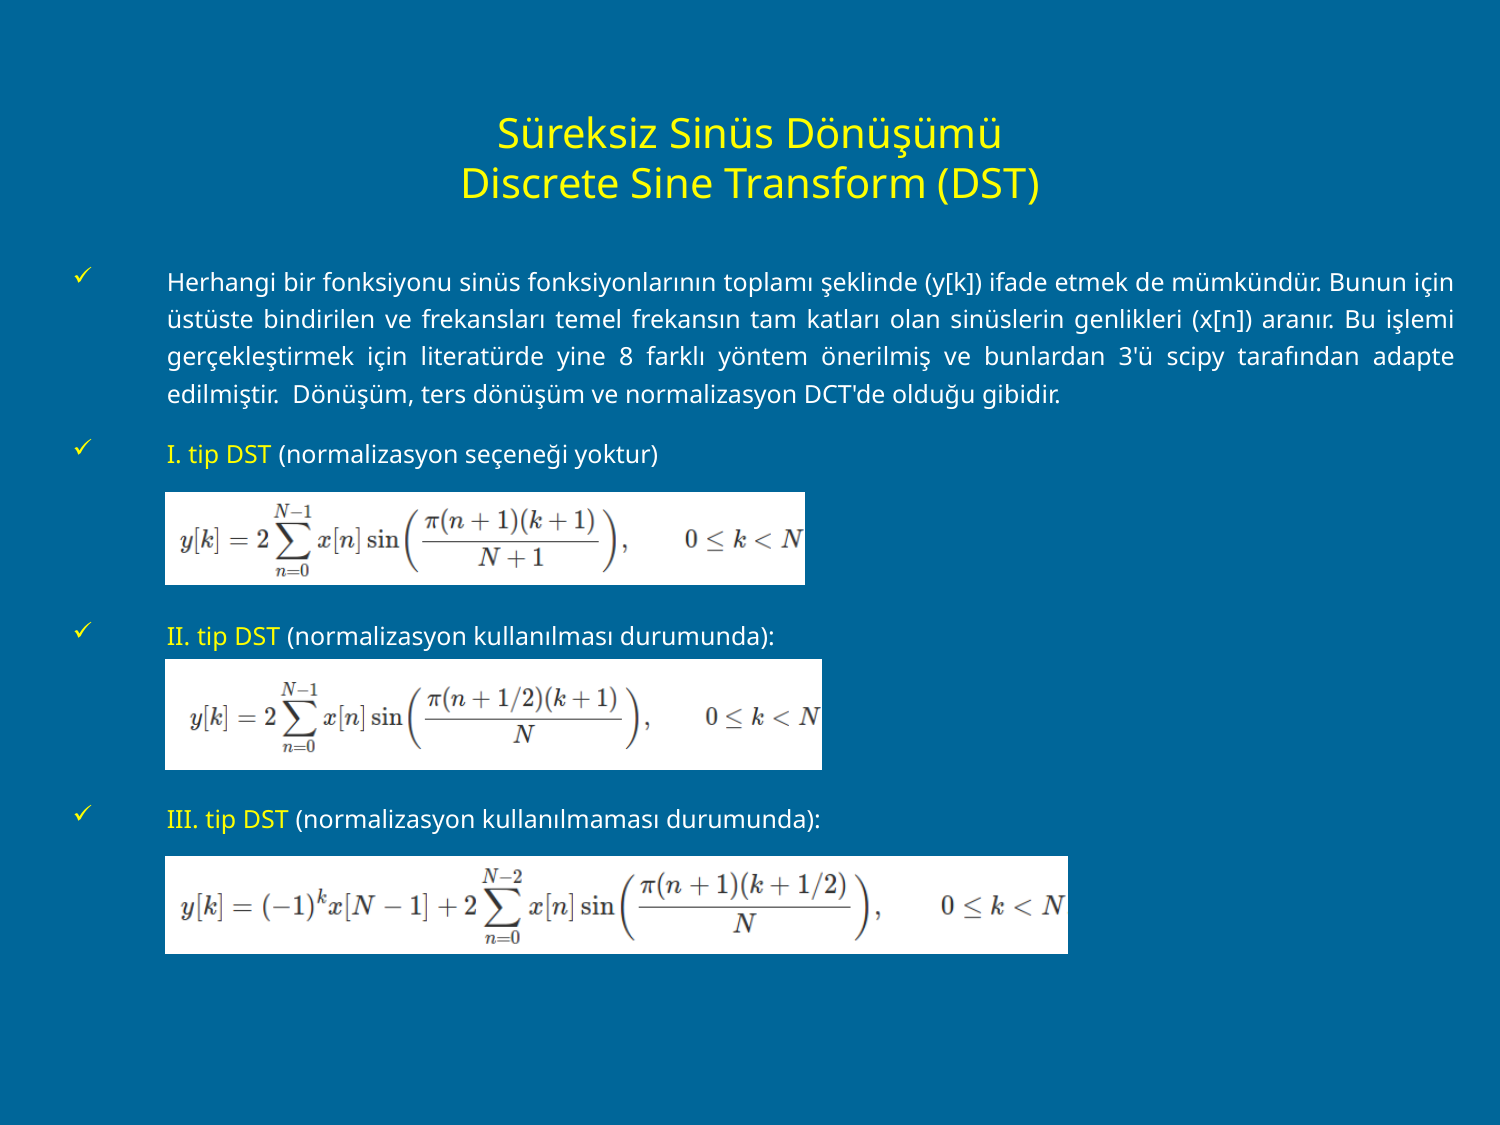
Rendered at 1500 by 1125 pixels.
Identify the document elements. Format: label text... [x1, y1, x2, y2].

list III. tip DST (normalizasyon kullanılmaması durumunda): [21, 787, 1488, 857]
picture [166, 857, 1067, 953]
list II. tip DST (normalizasyon kullanılması durumunda): [21, 604, 1488, 661]
picture [166, 660, 821, 769]
title Süreksiz Sinüs Dönüşümü Discrete Sine Transform (DST) [146, 104, 1354, 210]
list Herhangi bir fonksiyonu sinüs fonksiyonlarının toplamı şeklinde (y[k]) ifade etmek de mümkündür. Bunun için üstüste bindirilen ve frekansları temel frekansın tam katları olan sinüslerin genlikleri (x[n]) aranır. Bu işlemi gerçekleştirmek için literatürde yine 8 farklı yöntem önerilmiş ve bunlardan 3'ü scipy tarafından adapte edilmiştir. Dönüşüm, ters dönüşüm ve normalizasyon DCT'de olduğu gibidir. I. tip DST (normalizasyon seçeneği yoktur) [21, 250, 1488, 481]
picture [166, 493, 804, 584]
